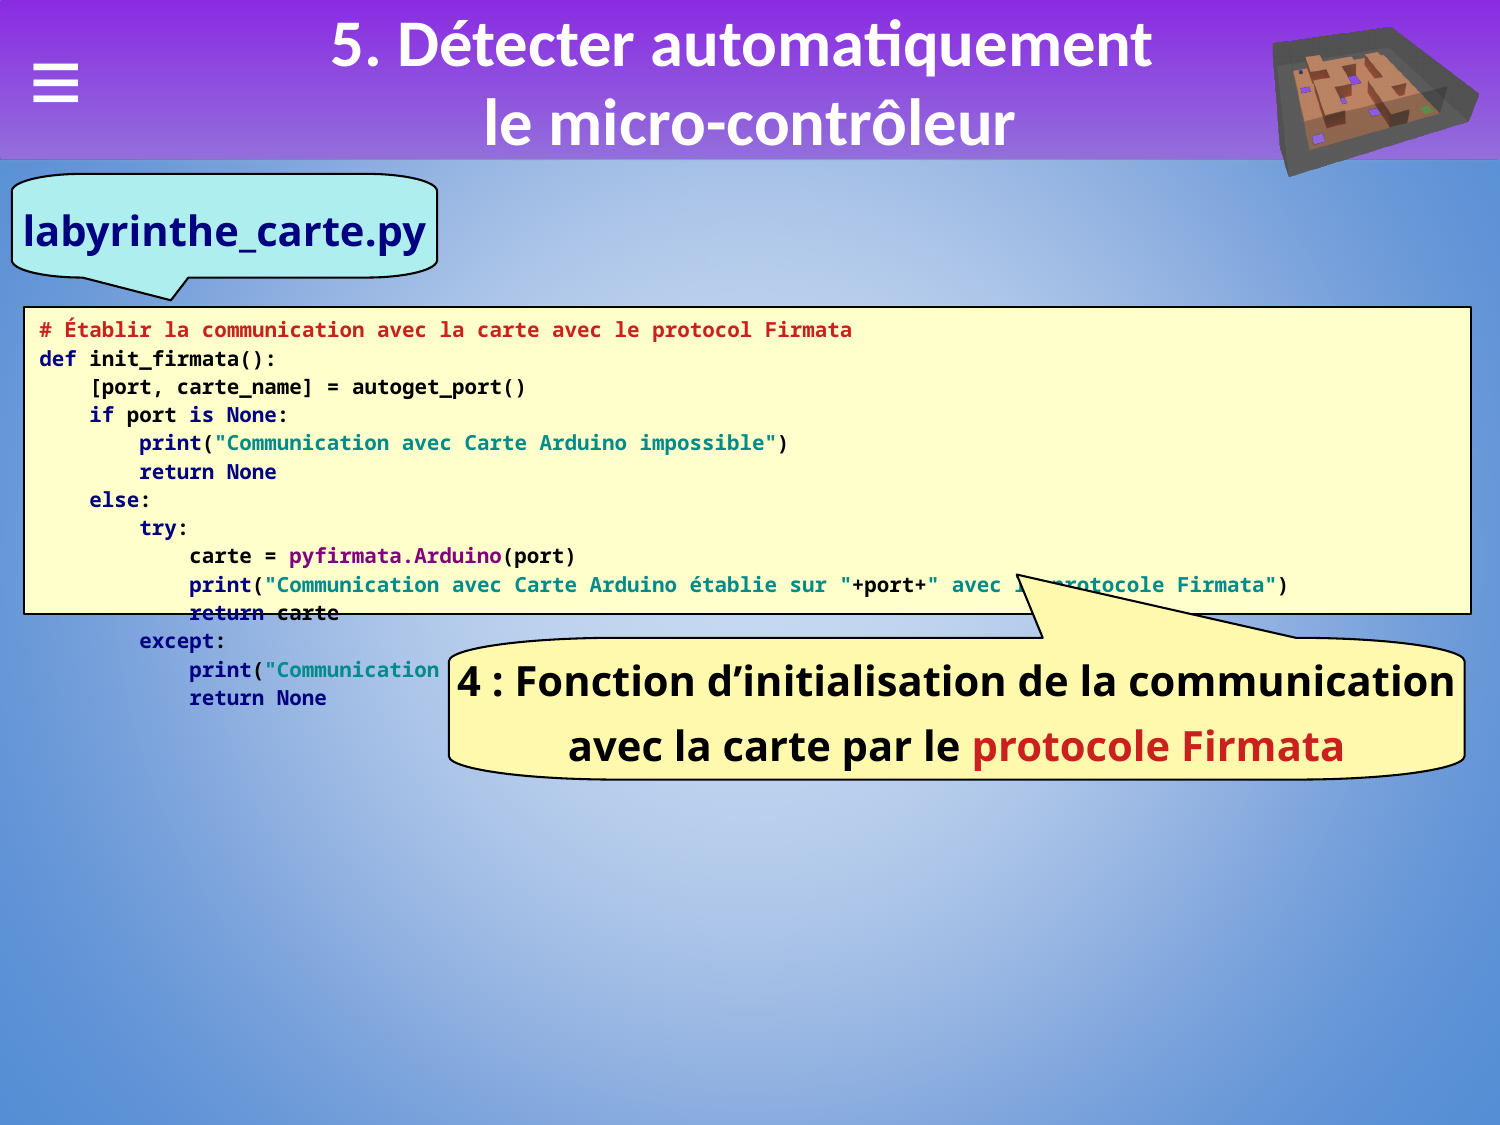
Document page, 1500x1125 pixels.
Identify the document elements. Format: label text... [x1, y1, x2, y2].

text_box # Établir la communication avec la carte avec le protocol Firmata def init_firmata(): [port, carte_name] = autoget_port() if port is None: print("Communication avec Carte Arduino impossible") return None else: try: carte = pyfirmata.Arduino(port) print("Communication avec Carte Arduino établie sur "+port+" avec le protocole Firmata") return carte except: print("Communication avec Carte Arduino impossible") return None [23, 307, 1471, 615]
text_box 4 : Fonction d’initialisation de la communication avec la carte par le protocole Firmata [448, 574, 1465, 780]
text_box ≡ [14, 23, 101, 141]
picture [0, 27, 1500, 1125]
text_box 5. Détecter automatiquement le micro-contrôleur [0, 0, 1500, 159]
text_box labyrinthe_carte.py [11, 173, 438, 301]
